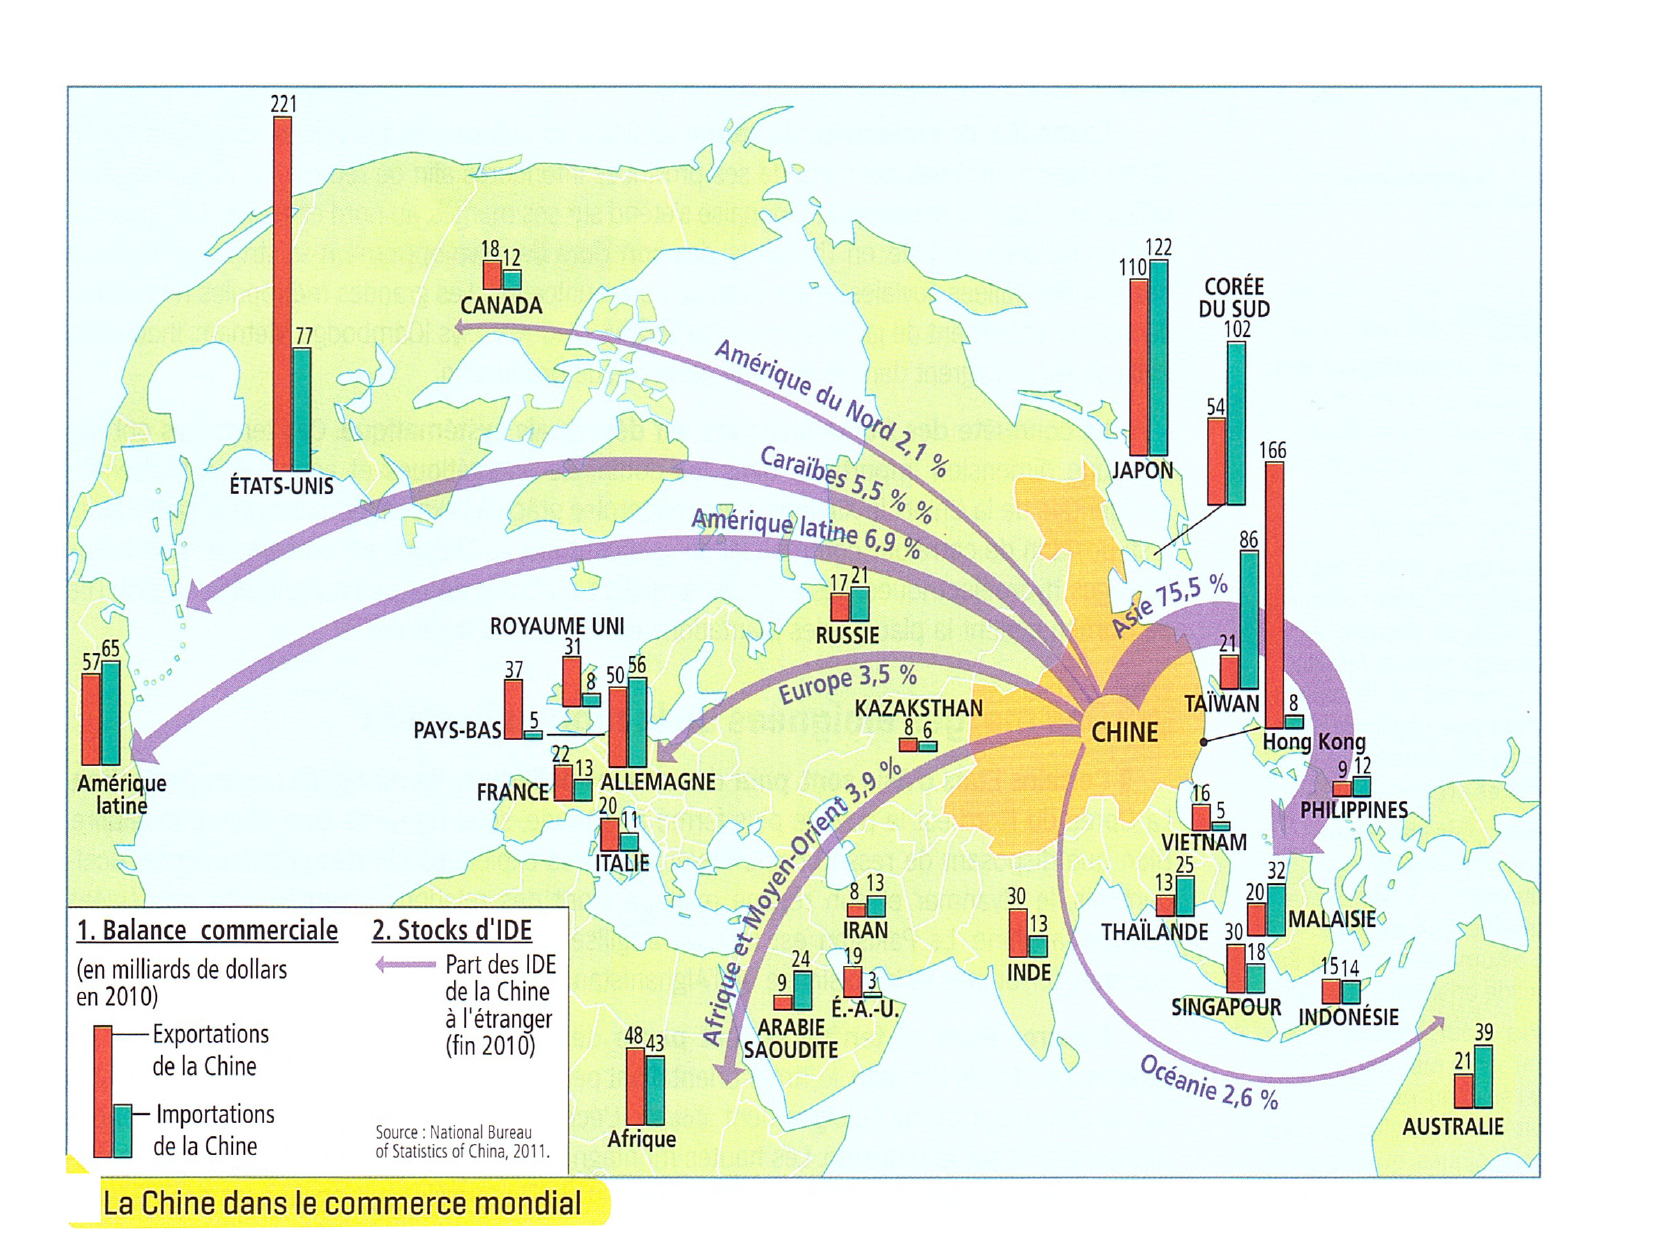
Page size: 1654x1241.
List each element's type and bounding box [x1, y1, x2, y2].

picture [59, 82, 1548, 1229]
